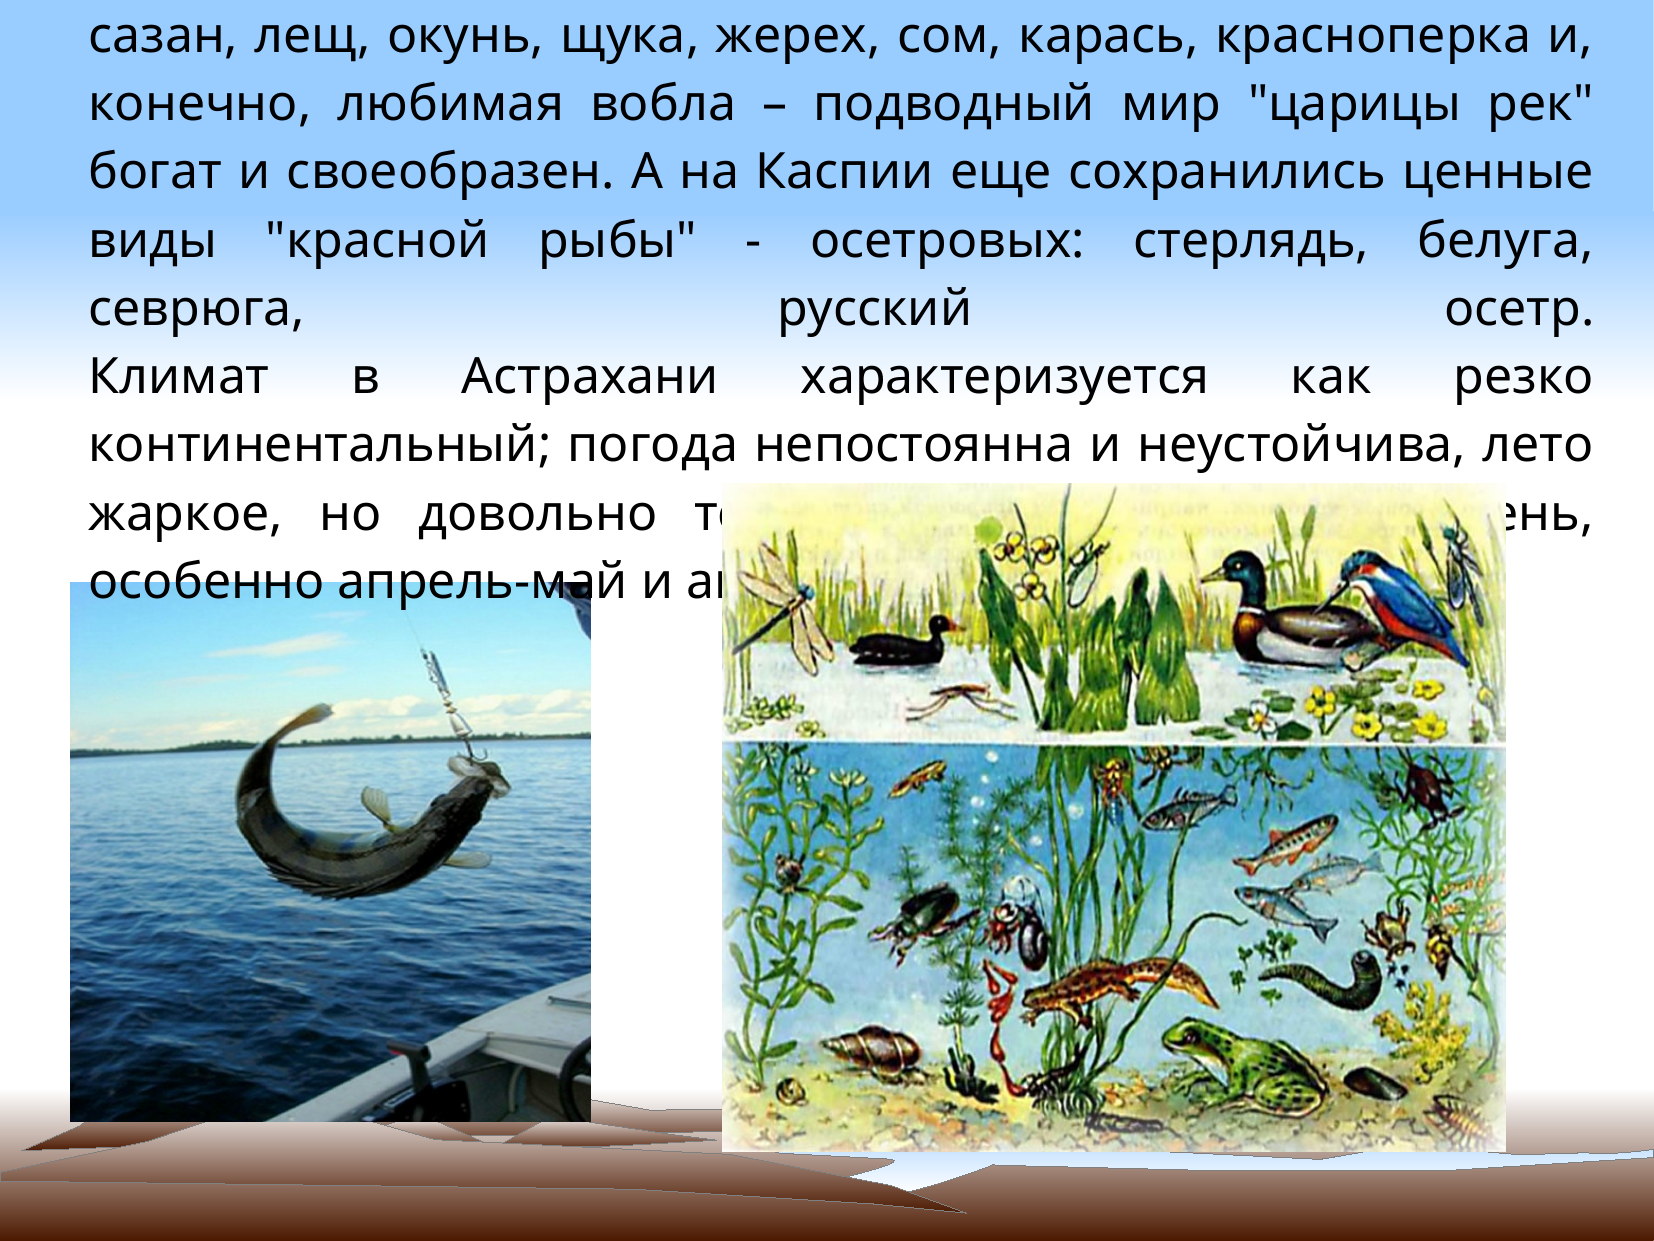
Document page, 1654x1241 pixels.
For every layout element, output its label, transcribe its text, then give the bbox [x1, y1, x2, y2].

picture [406, 582, 420, 595]
picture [344, 585, 357, 595]
title Волга – это поистине рыбное "месторождение". Судак, сазан, лещ, окунь, щука, жерех, сом, карась, красноперка и, конечно, любимая вобла – подводный мир "царицы рек" богат и своеобразен. А на Каспии еще сохранились ценные виды "красной рыбы" - осетровых: стерлядь, белуга, севрюга, русский осетр. Климат в Астрахани характеризуется как резко континентальный; погода непостоянна и неустойчива, лето жаркое, но довольно теплые и мягкие весна и осень, особенно апрель-май и август-сентябрь. [88, 41, 1595, 502]
picture [493, 586, 507, 594]
picture [180, 582, 196, 595]
picture [575, 585, 588, 595]
picture [545, 582, 553, 593]
picture [301, 582, 317, 595]
picture [722, 483, 1506, 1152]
picture [95, 582, 111, 595]
picture [149, 582, 165, 595]
picture [70, 582, 591, 1123]
